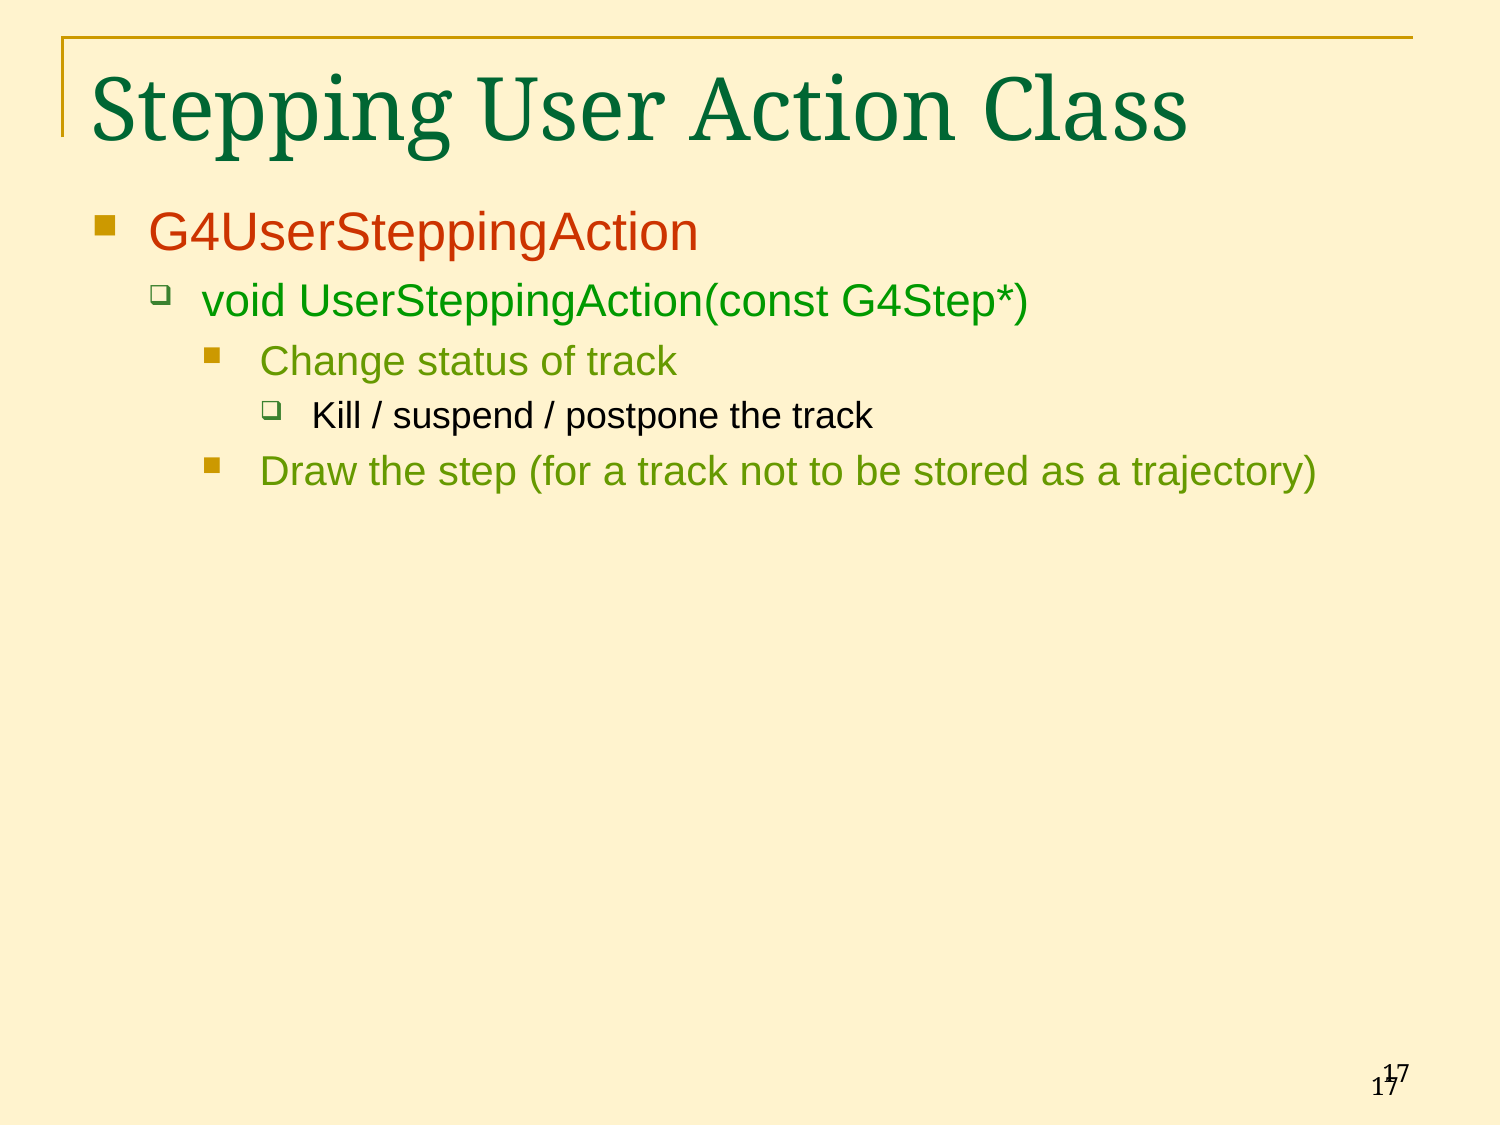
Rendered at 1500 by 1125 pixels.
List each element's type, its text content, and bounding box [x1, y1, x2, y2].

list G4UserSteppingAction void UserSteppingAction(const G4Step*) Change status of track Kill / suspend / postpone the track Draw the step (for a track not to be stored as a trajectory) [76, 196, 1427, 1011]
title Stepping User Action Class [75, 45, 1426, 233]
text_box <number> [1074, 1024, 1426, 1100]
